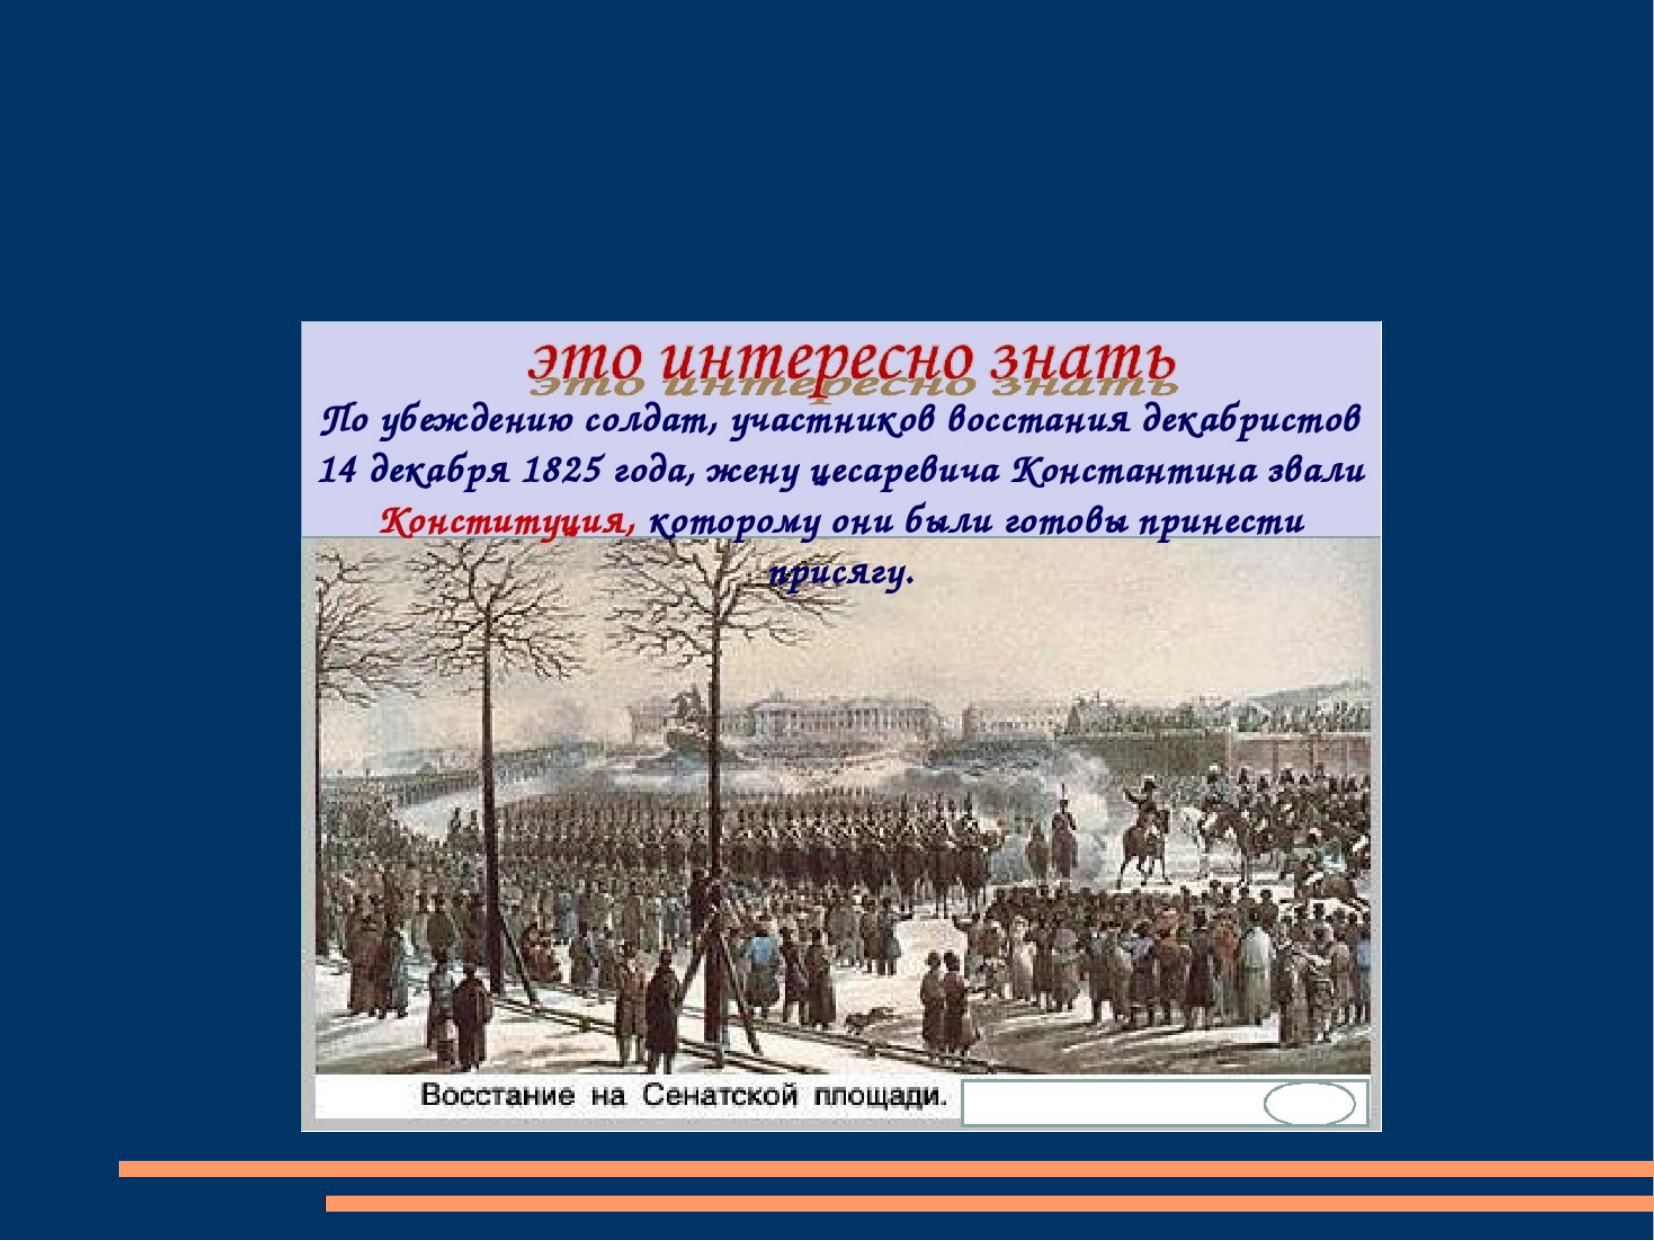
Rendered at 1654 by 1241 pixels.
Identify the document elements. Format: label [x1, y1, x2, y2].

picture [301, 321, 1382, 1132]
